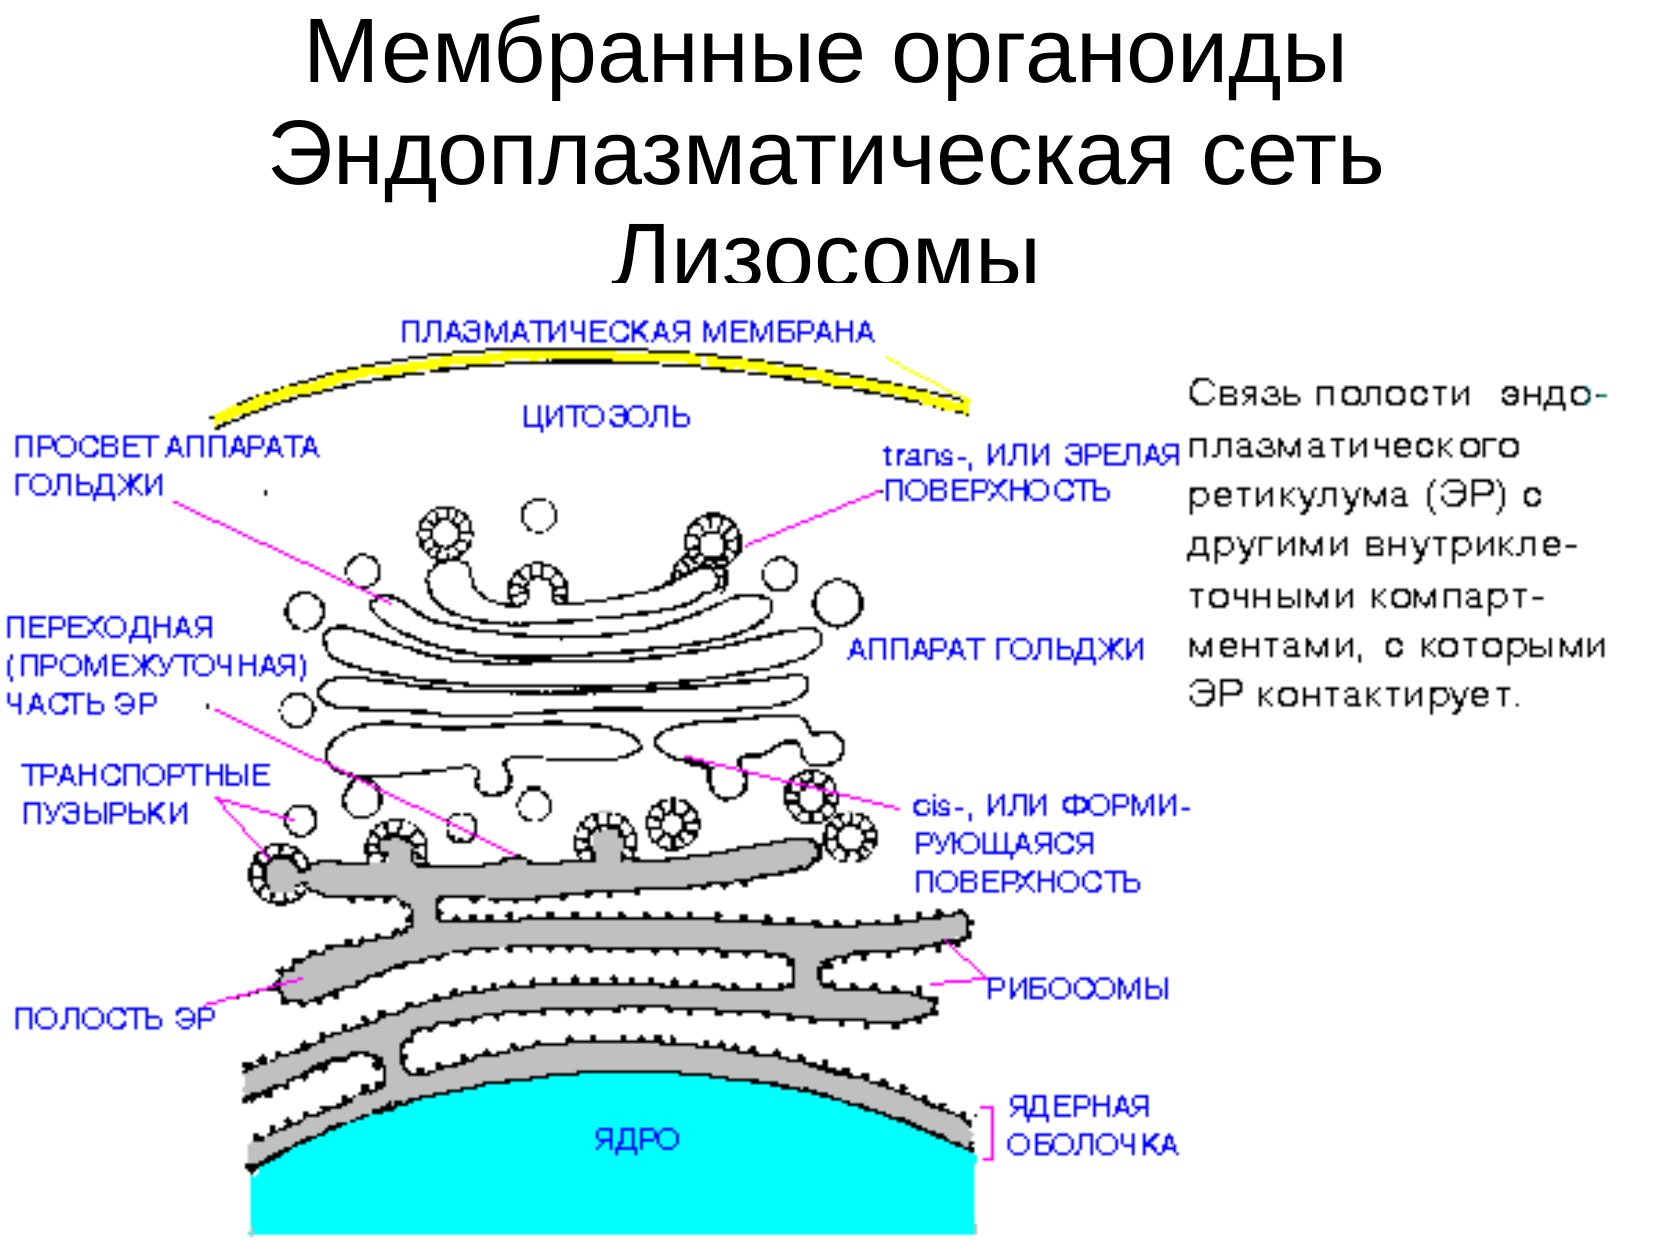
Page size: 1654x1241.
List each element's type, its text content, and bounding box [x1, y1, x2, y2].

title Мембранные органоиды Эндоплазматическая сеть Лизосомы [82, 0, 1571, 283]
picture [0, 283, 1630, 1241]
